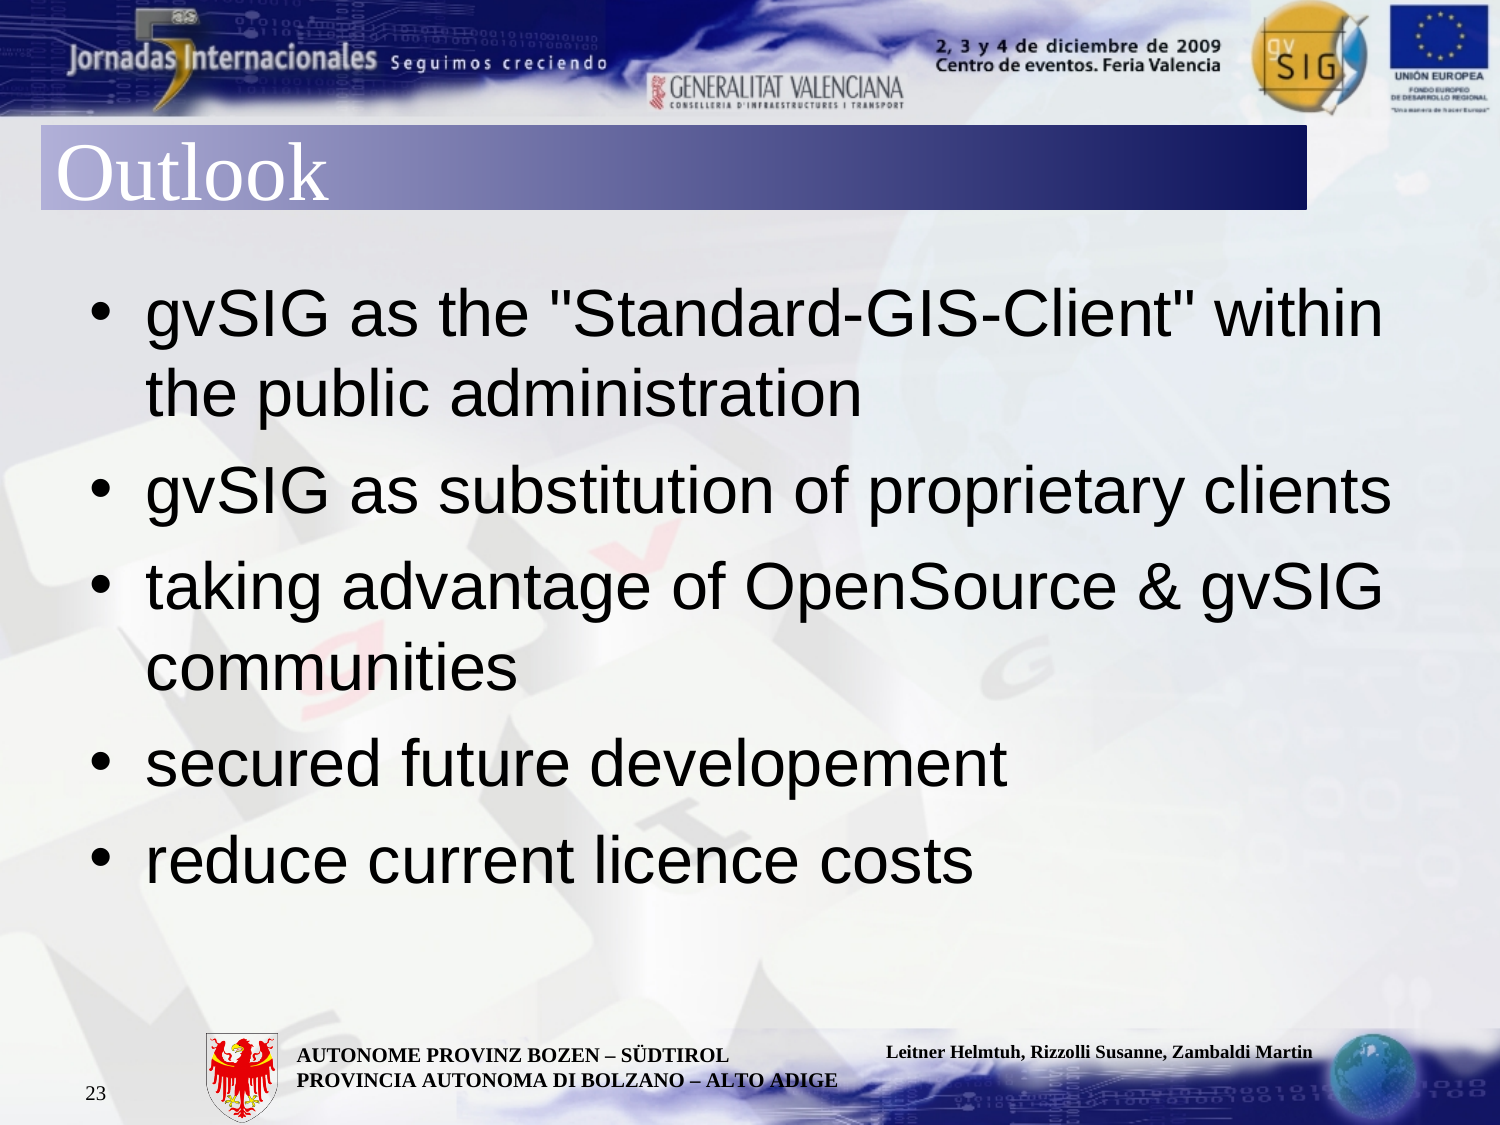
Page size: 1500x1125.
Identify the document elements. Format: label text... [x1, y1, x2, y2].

text_box Outlook [41, 125, 1307, 210]
picture [0, 0, 1500, 1125]
list gvSIG as the "Standard-GIS-Client" within the public administration gvSIG as substitution of proprietary clients taking advantage of OpenSource & gvSIG communities secured future developement reduce current licence costs [75, 262, 1426, 1006]
